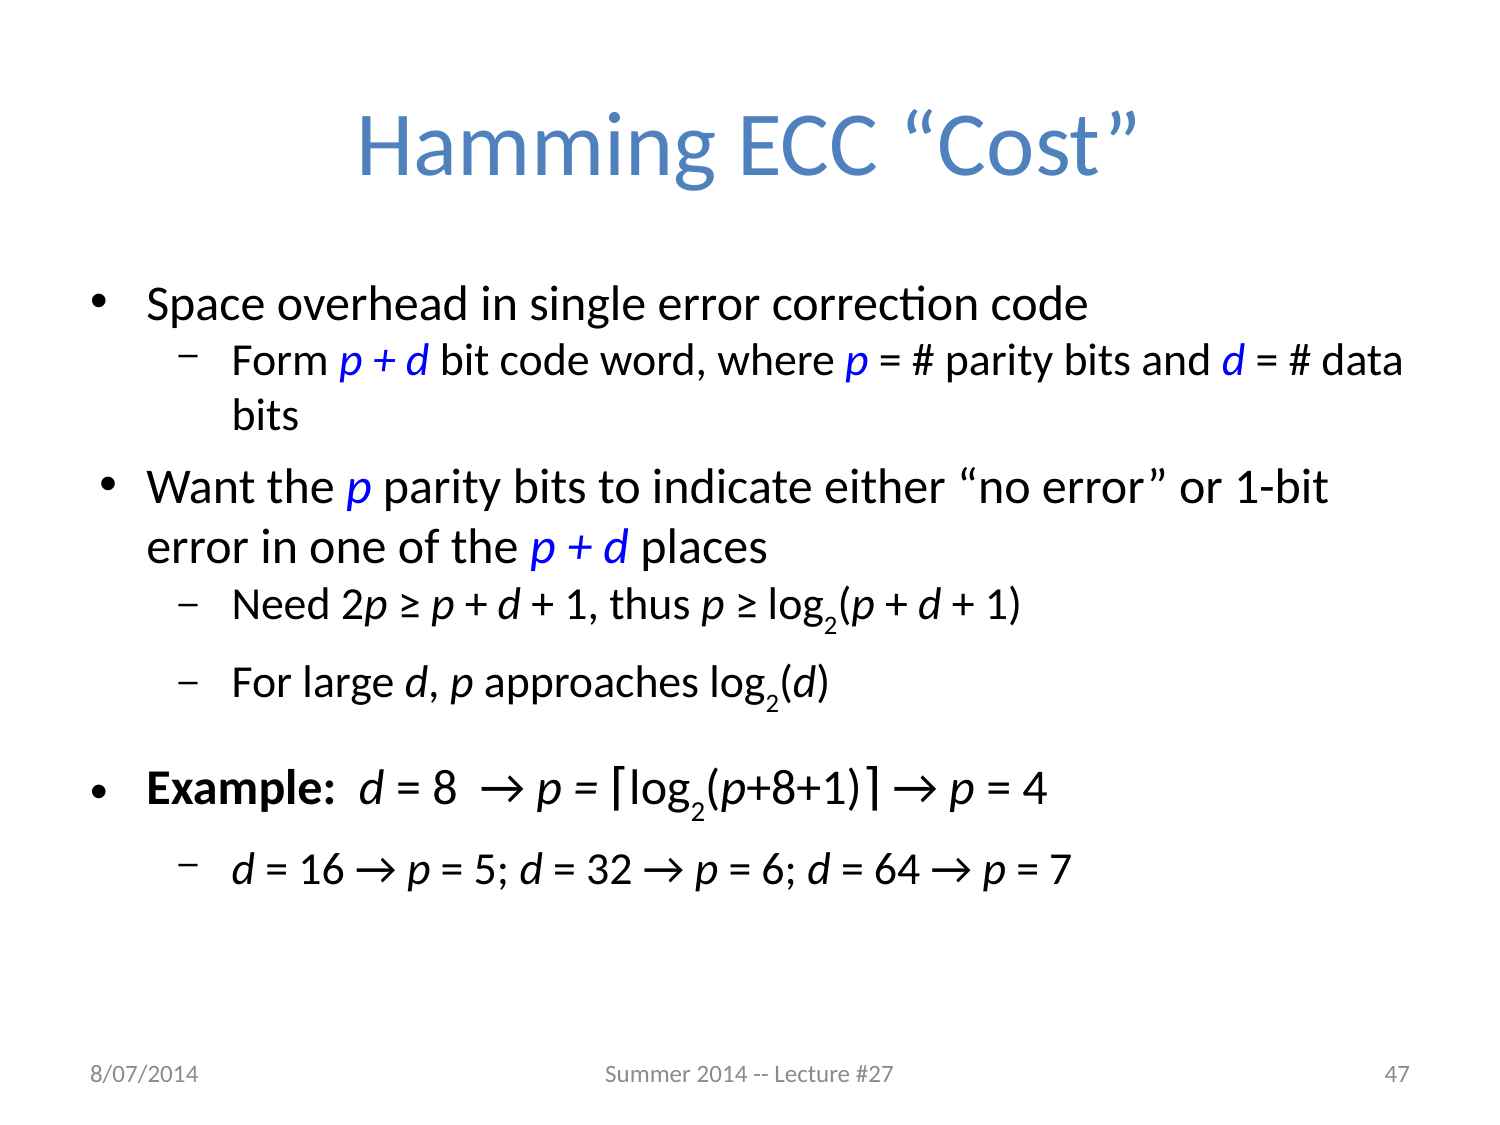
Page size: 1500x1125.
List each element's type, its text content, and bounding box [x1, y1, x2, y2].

title Hamming ECC “Cost” [75, 45, 1425, 233]
footer Summer 2014 -- Lecture #27 [512, 1042, 988, 1103]
slide_number <number> [1074, 1042, 1425, 1103]
list Space overhead in single error correction code Form p + d bit code word, where p = # parity bits and d = # data bits Want the p parity bits to indicate either “no error” or 1-bit error in one of the p + d places Need 2p ≥ p + d + 1, thus p ≥ log2(p + d + 1) For large d, p approaches log2(d) Example: d = 8 → p = ⌈log2(p+8+1)⌉ → p = 4 d = 16 → p = 5; d = 32 → p = 6; d = 64 → p = 7 [75, 262, 1425, 1073]
slide_number 8/07/2014 [75, 1042, 425, 1103]
